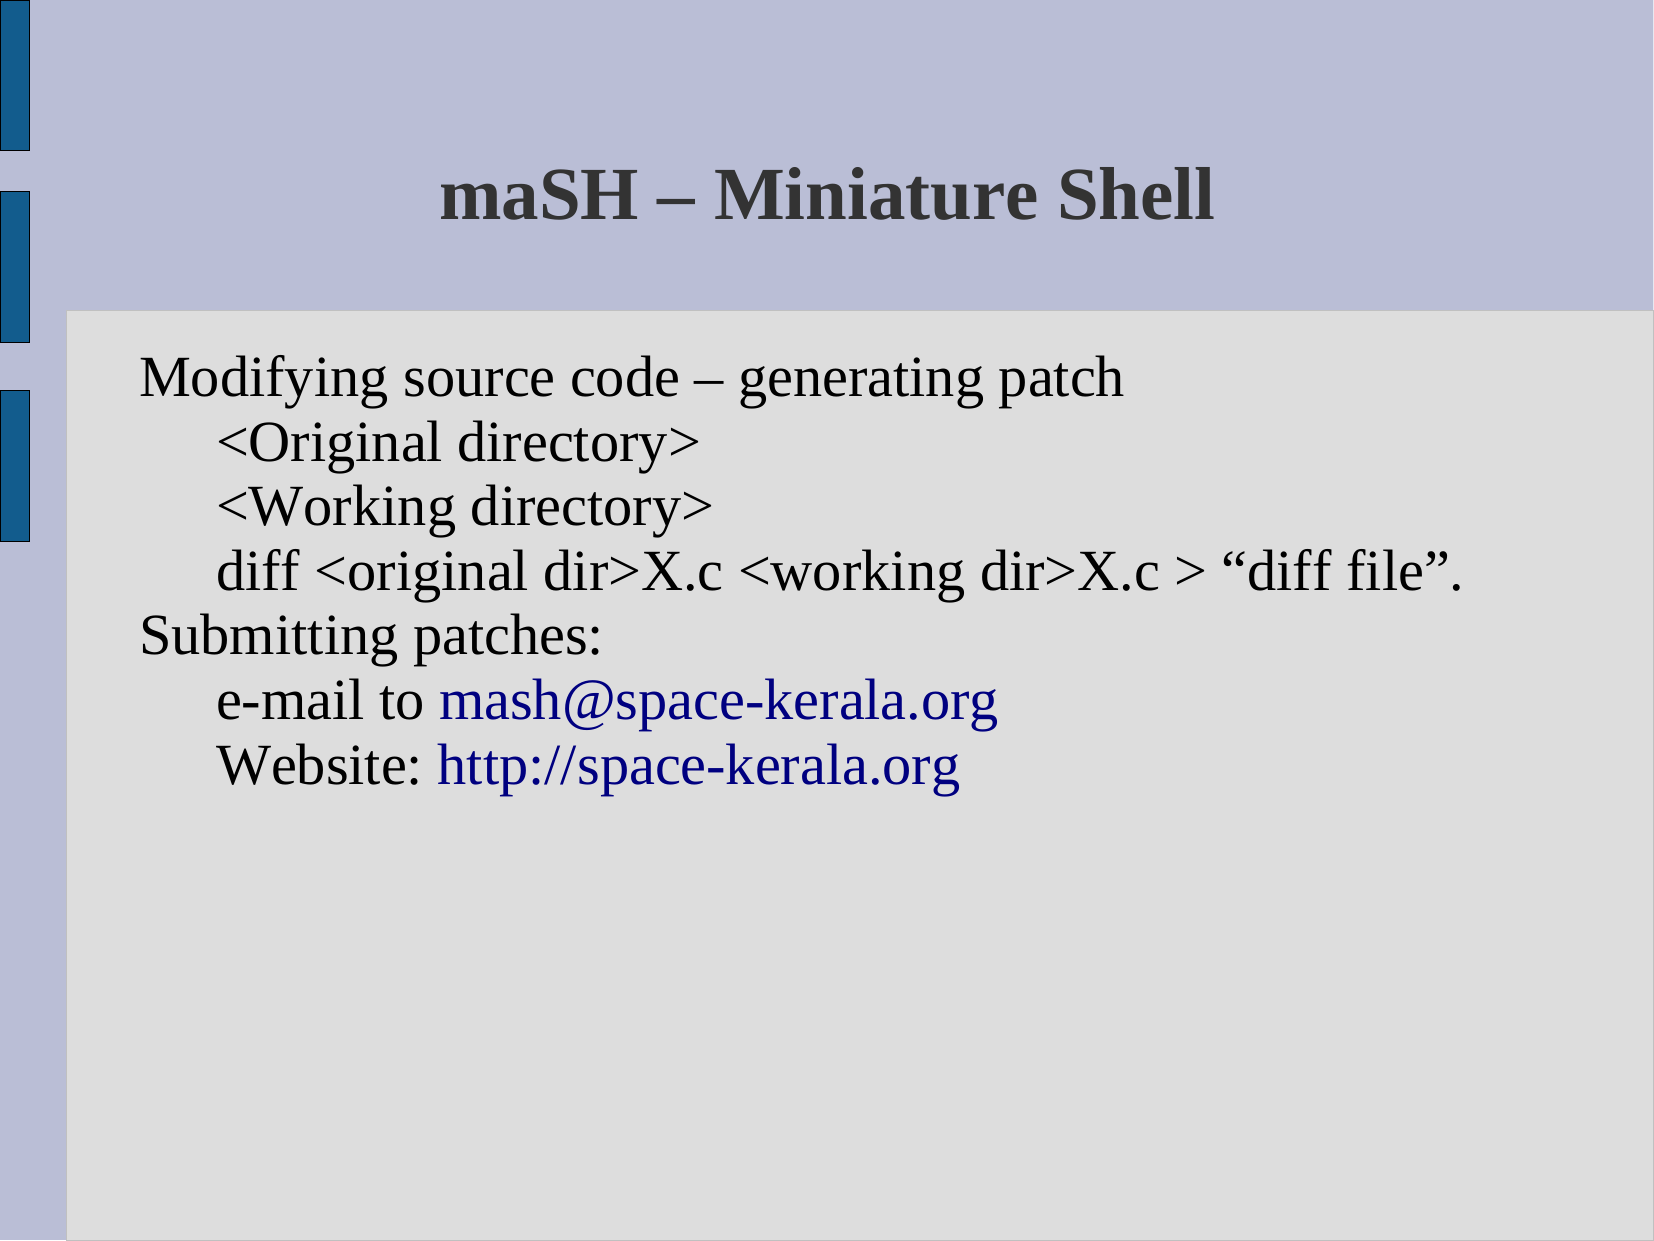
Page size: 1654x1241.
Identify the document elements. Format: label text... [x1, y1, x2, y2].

list Modifying source code – generating patch <Original directory> <Working directory> diff <original dir>X.c <working dir>X.c > “diff file”. Submitting patches: e-mail to mash@space-kerala.org Website: http://space-kerala.org [121, 344, 1534, 1112]
title maSH – Miniature Shell [121, 98, 1534, 291]
